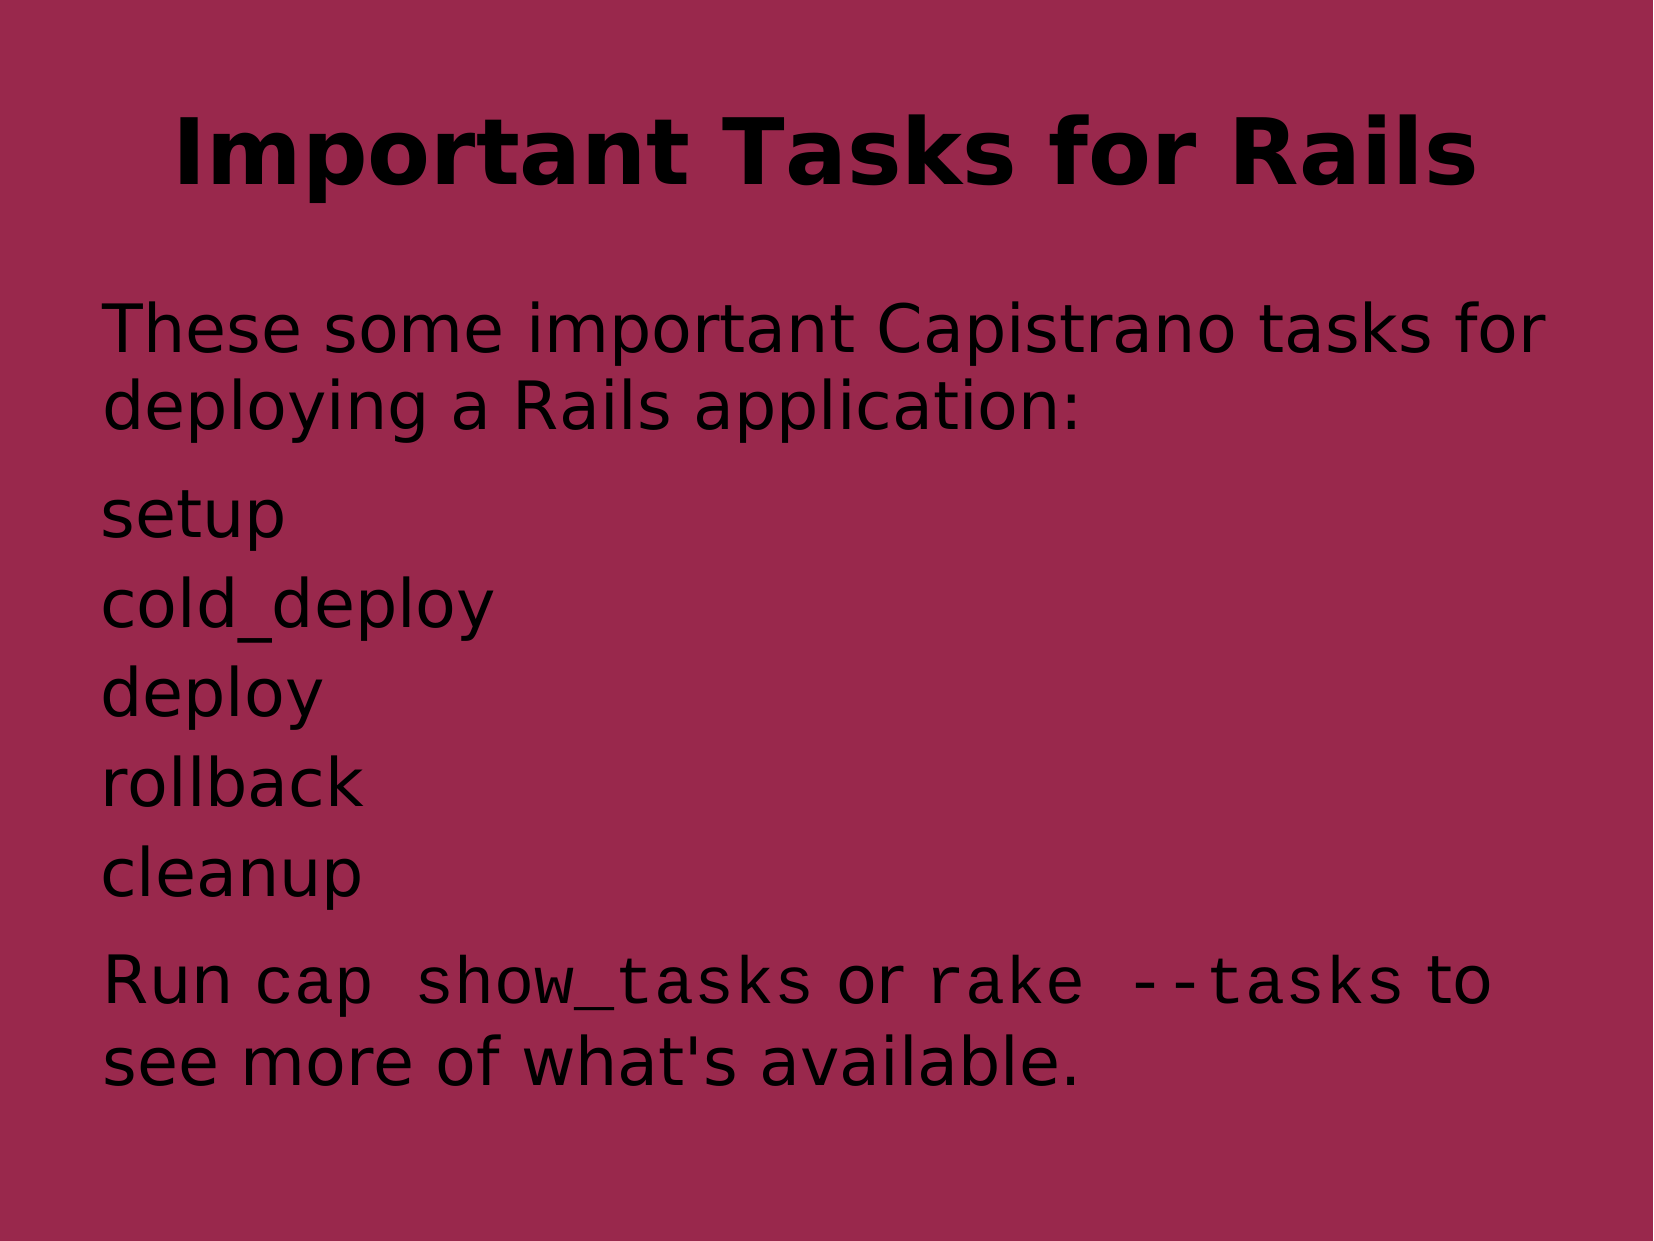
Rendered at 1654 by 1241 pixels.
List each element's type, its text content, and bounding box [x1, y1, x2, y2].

list These some important Capistrano tasks for deploying a Rails application: setup cold_deploy deploy rollback cleanup Run cap show_tasks or rake --tasks to see more of what's available. [82, 290, 1571, 1102]
title Important Tasks for Rails [82, 56, 1571, 250]
